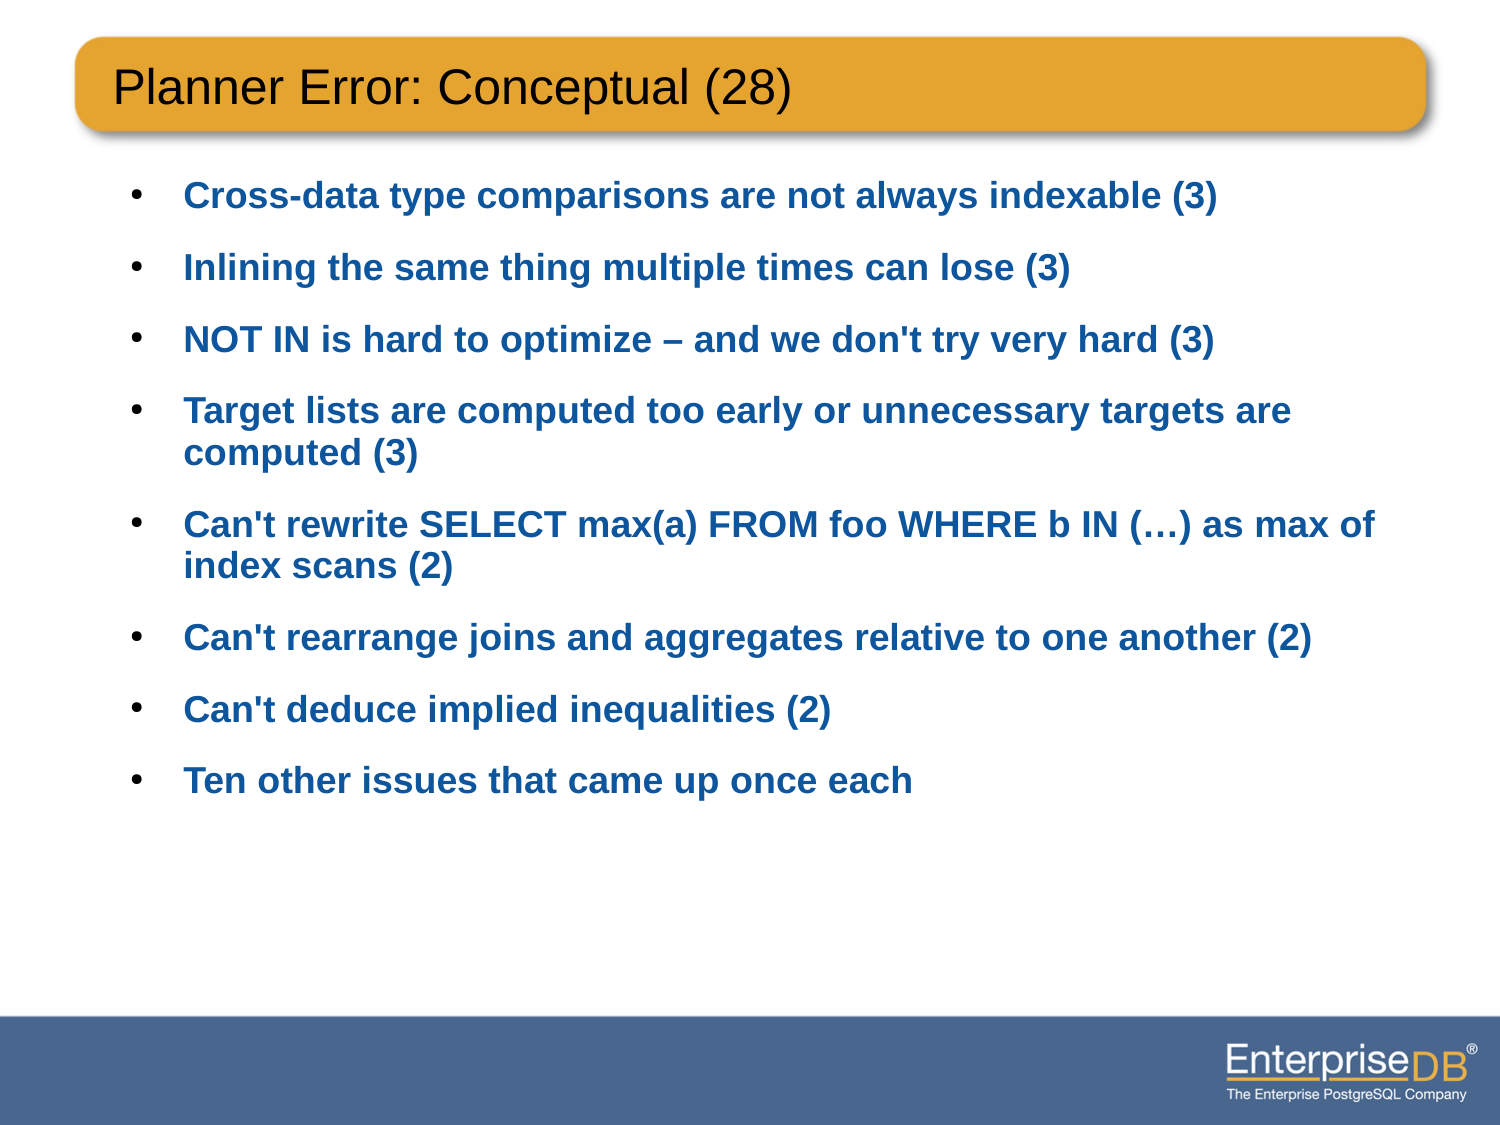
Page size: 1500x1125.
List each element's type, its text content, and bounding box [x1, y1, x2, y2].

picture [0, 0, 1500, 1125]
title Planner Error: Conceptual (28) [112, 37, 1388, 138]
list Cross-data type comparisons are not always indexable (3) Inlining the same thing multiple times can lose (3) NOT IN is hard to optimize – and we don't try very hard (3) Target lists are computed too early or unnecessary targets are computed (3) Can't rewrite SELECT max(a) FROM foo WHERE b IN (…) as max of index scans (2) Can't rearrange joins and aggregates relative to one another (2) Can't deduce implied inequalities (2) Ten other issues that came up once each [112, 174, 1388, 948]
